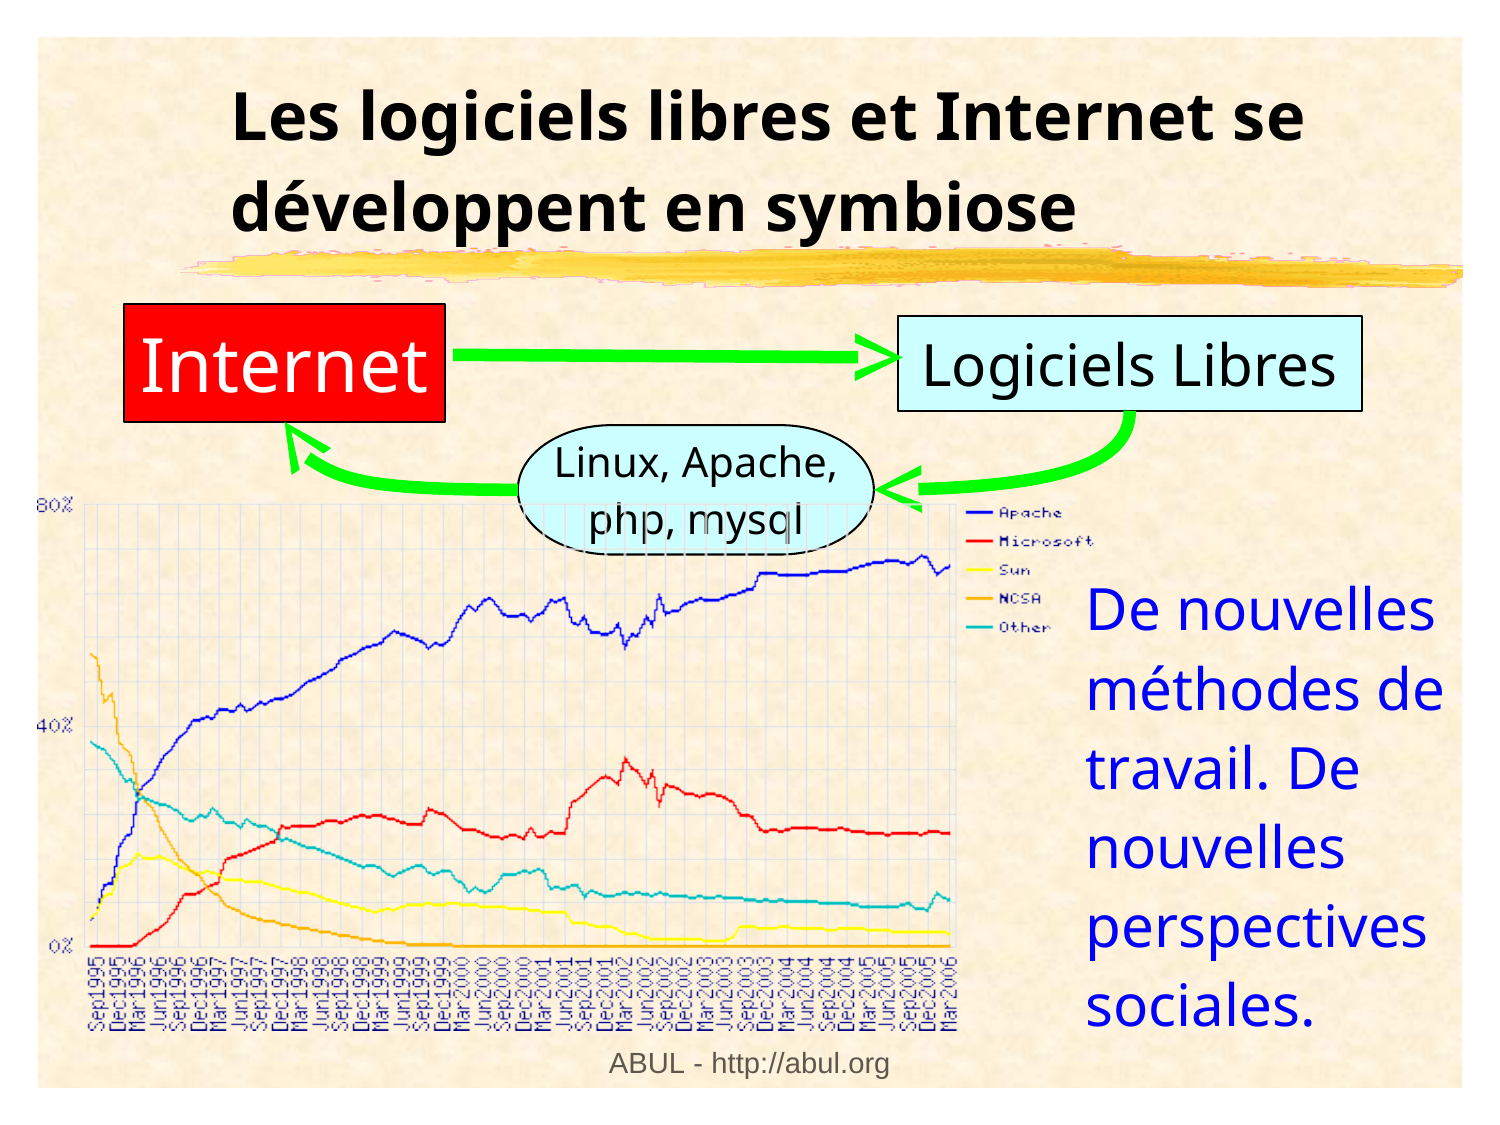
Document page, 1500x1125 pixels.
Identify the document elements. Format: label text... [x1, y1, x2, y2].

text_box De nouvelles méthodes de travail. De nouvelles perspectives sociales. [1085, 568, 1463, 1067]
text_box Internet [124, 304, 445, 410]
text_box Linux, Apache, php, mysql [517, 425, 874, 493]
picture [37, 37, 1463, 1088]
title Les logiciels libres et Internet se développent en symbiose [215, 72, 1463, 248]
text_box Logiciels Libres [897, 316, 1362, 401]
